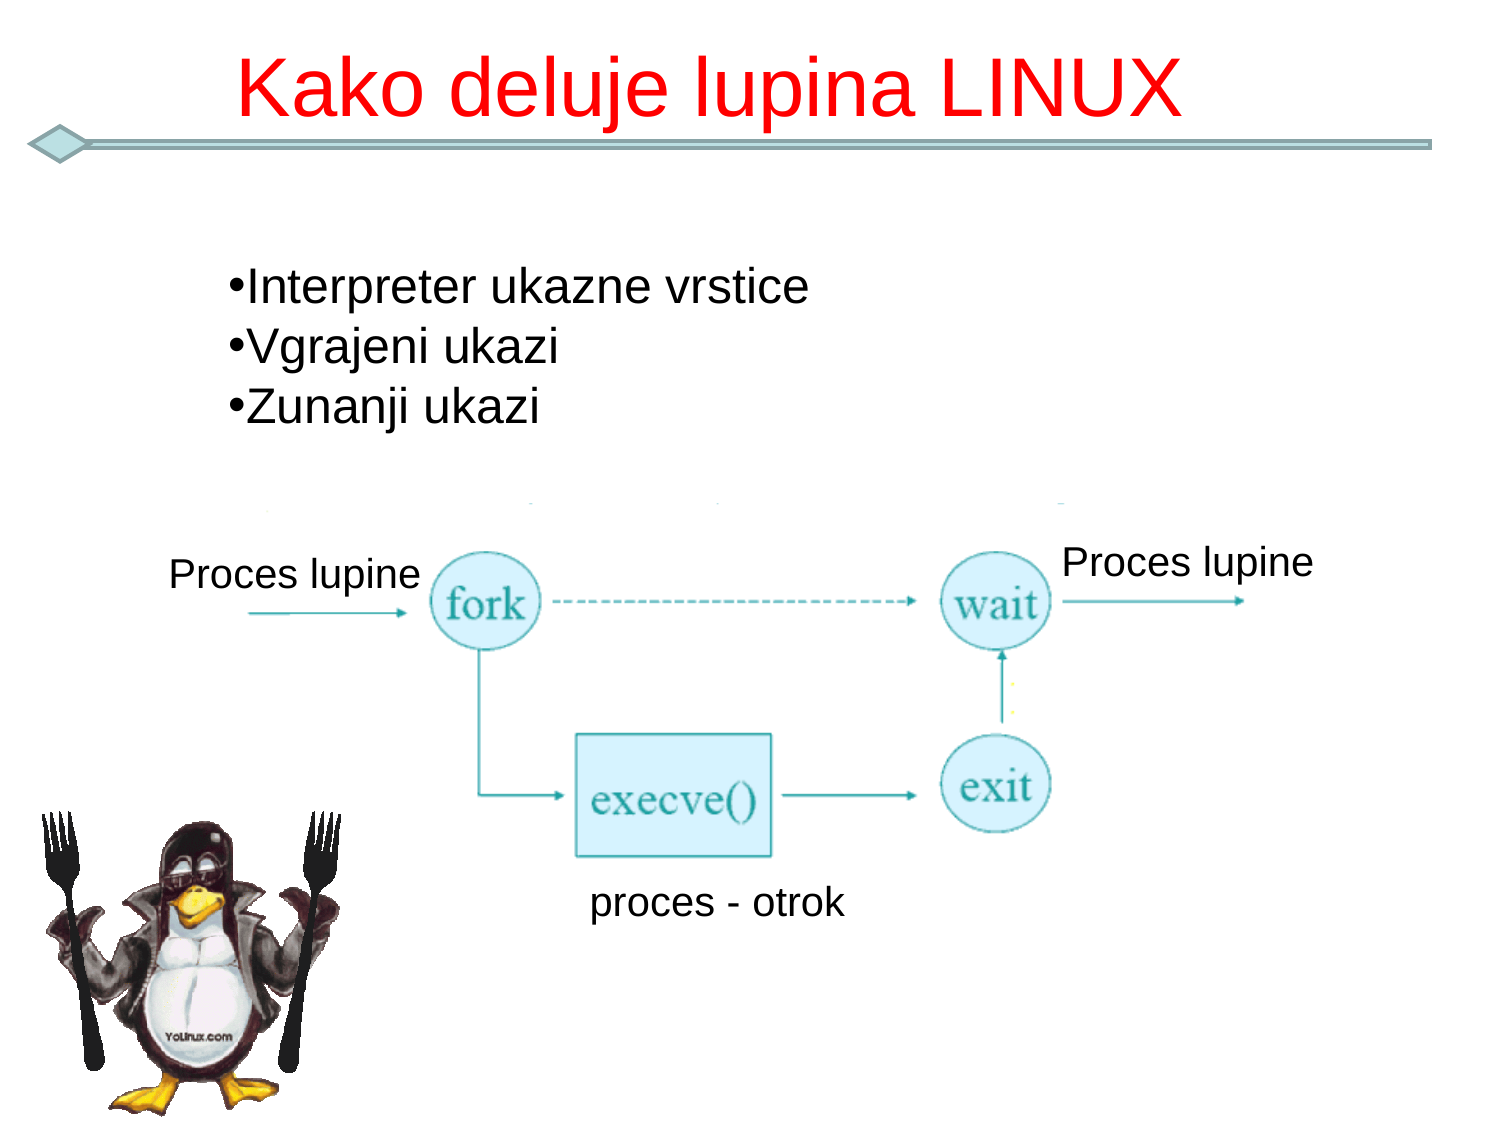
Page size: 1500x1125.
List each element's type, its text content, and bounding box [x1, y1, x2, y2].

text_box Proces lupine [1046, 527, 1330, 593]
picture [34, 503, 1288, 1125]
text_box proces - otrok [574, 867, 861, 933]
text_box Proces lupine [153, 539, 437, 605]
text_box Interpreter ukazne vrstice Vgrajeni ukazi Zunanji ukazi [214, 246, 826, 442]
title Kako deluje lupina LINUX [35, 25, 1386, 141]
